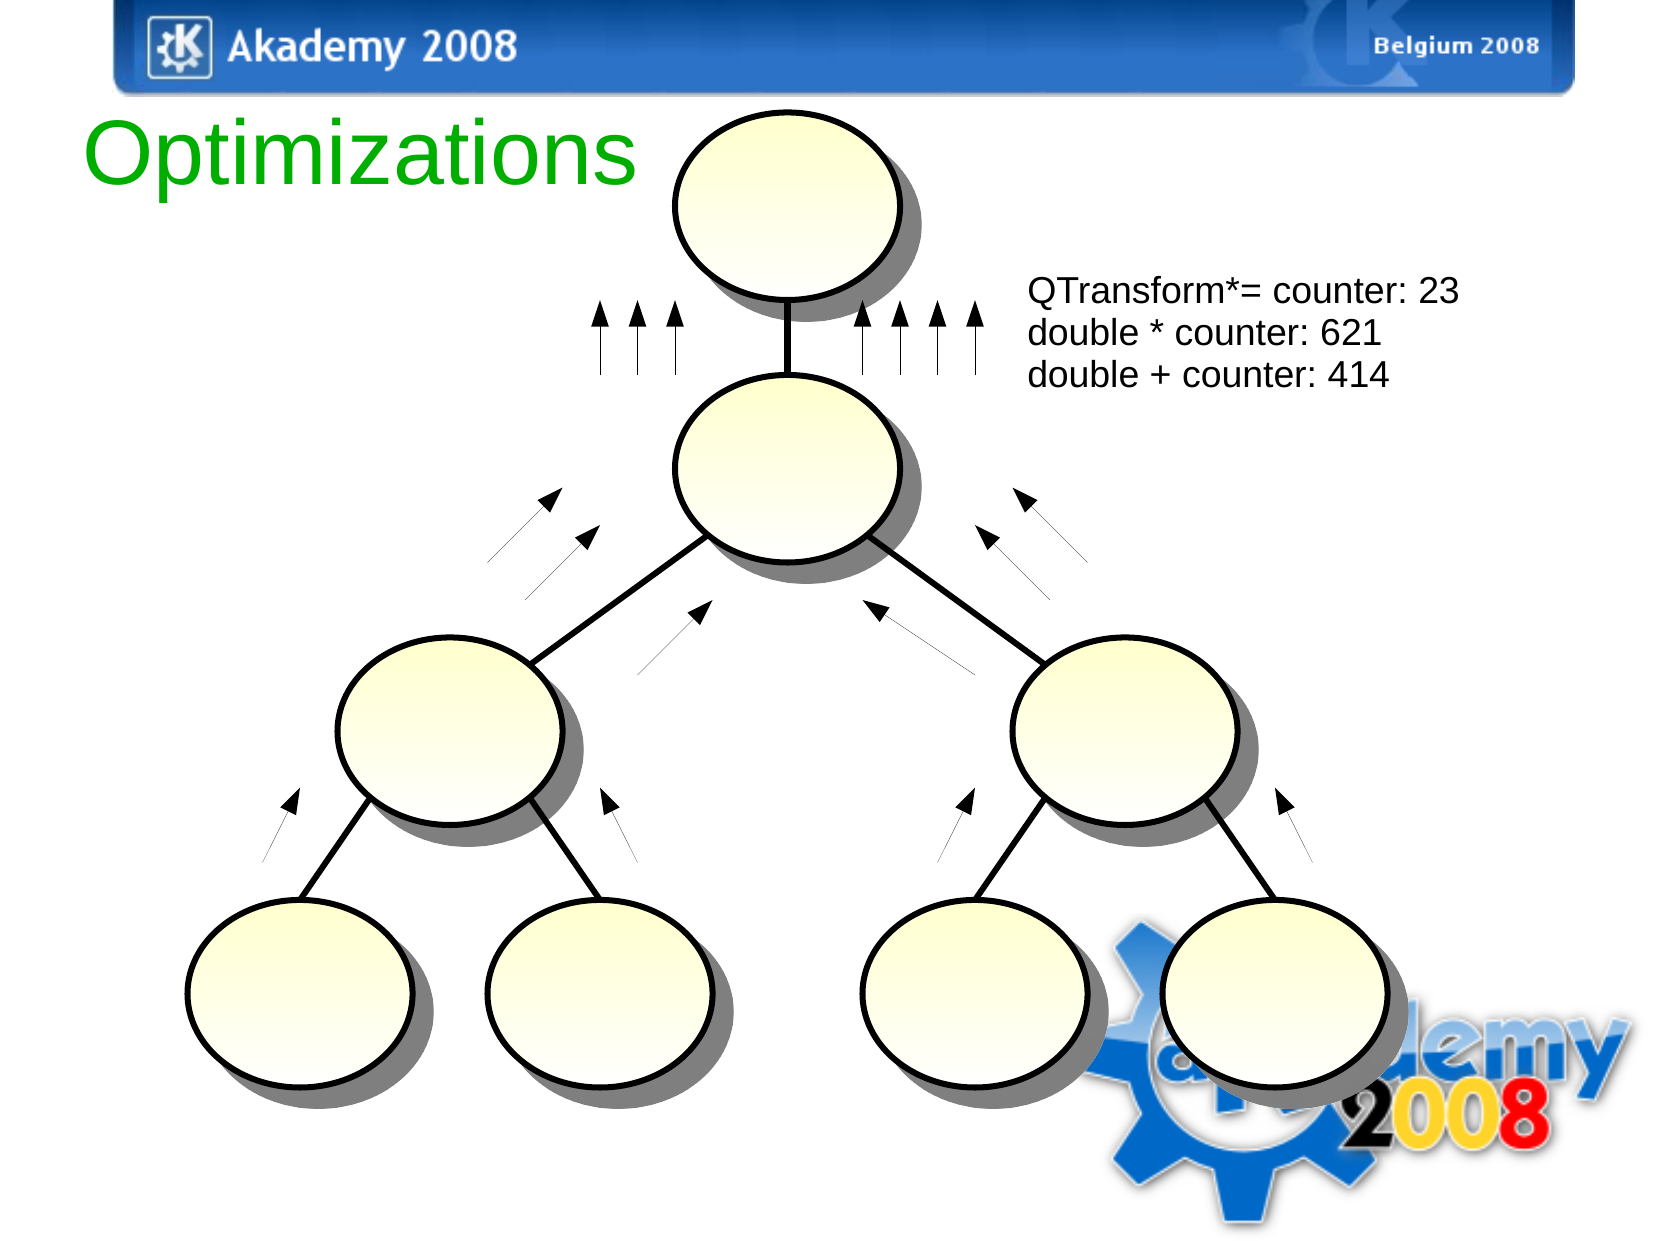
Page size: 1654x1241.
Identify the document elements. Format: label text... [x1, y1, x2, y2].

text_box [862, 899, 1088, 1088]
text_box [337, 637, 563, 826]
text_box [675, 112, 901, 300]
picture [112, 0, 1575, 98]
text_box [187, 899, 413, 1088]
title Optimizations [82, 49, 1571, 257]
text_box [487, 899, 713, 1088]
picture [1053, 913, 1654, 1241]
text_box [1012, 637, 1238, 826]
text_box [1162, 899, 1388, 1088]
text_box QTransform*= counter: 23 double * counter: 621 double + counter: 414 [1012, 262, 1613, 404]
text_box [675, 374, 901, 563]
